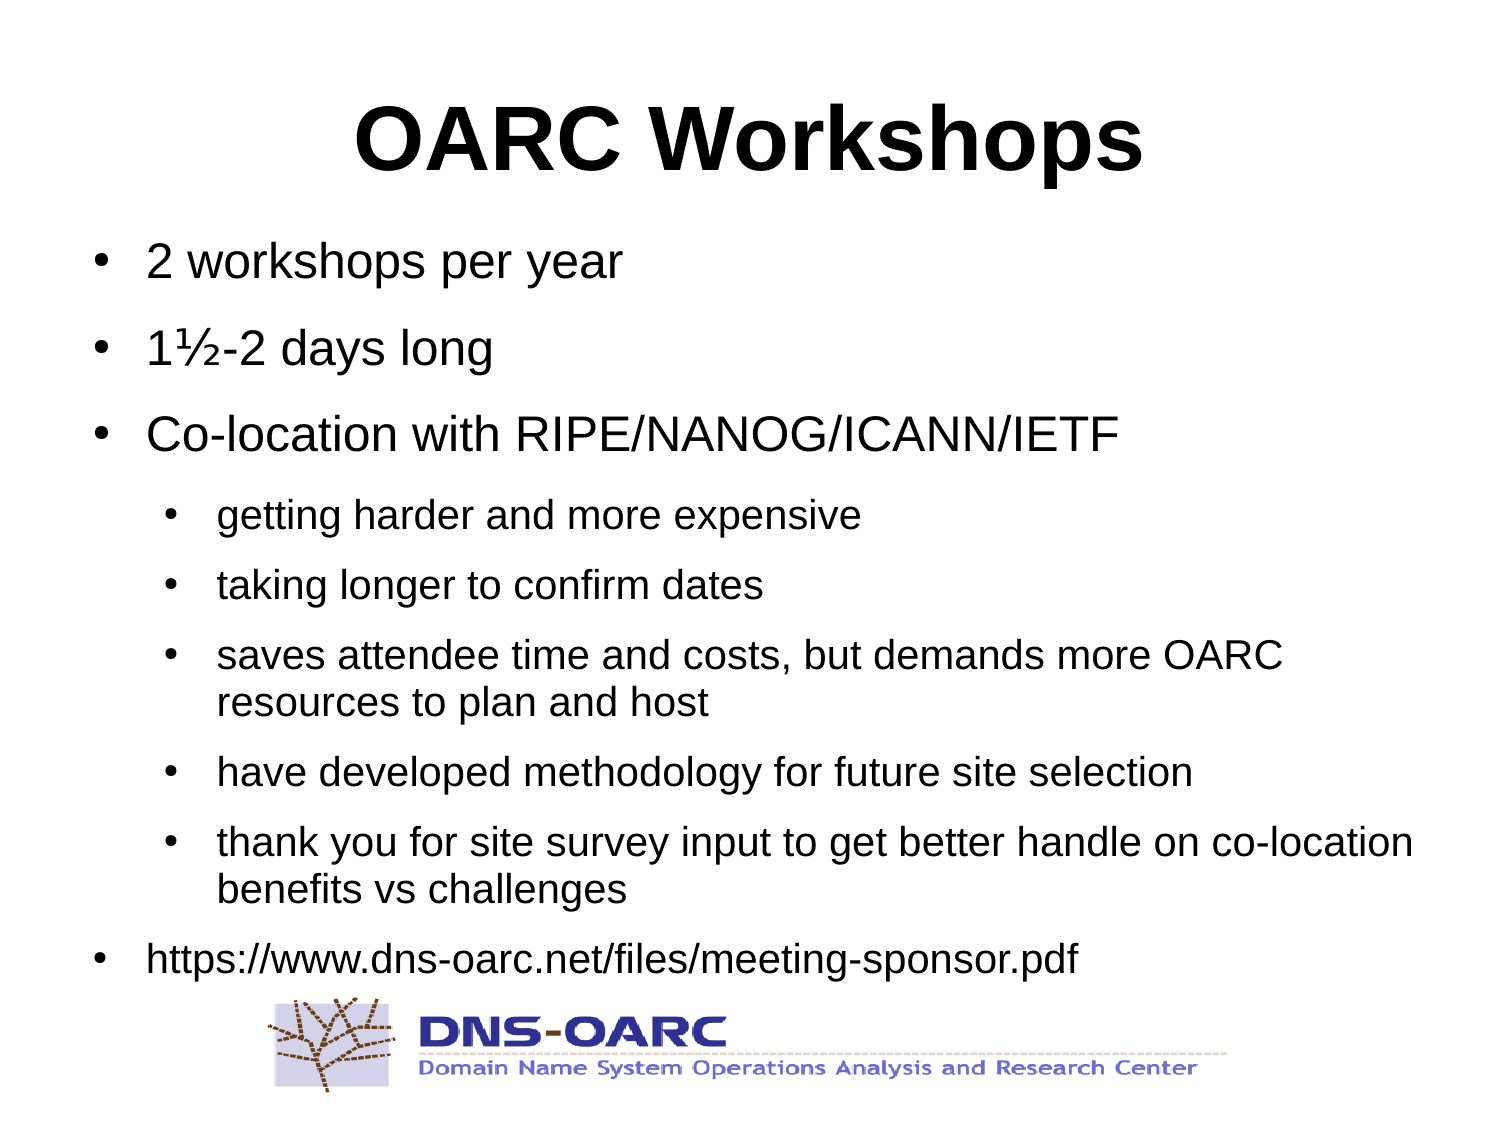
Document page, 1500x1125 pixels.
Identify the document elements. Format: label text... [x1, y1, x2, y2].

title OARC Workshops [75, 44, 1425, 233]
list 2 workshops per year 1½-2 days long Co-location with RIPE/NANOG/ICANN/IETF getting harder and more expensive taking longer to confirm dates saves attendee time and costs, but demands more OARC resources to plan and host have developed methodology for future site selection thank you for site survey input to get better handle on co-location benefits vs challenges https://www.dns-oarc.net/files/meeting-sponsor.pdf [75, 233, 1425, 887]
picture [214, 991, 1259, 1099]
